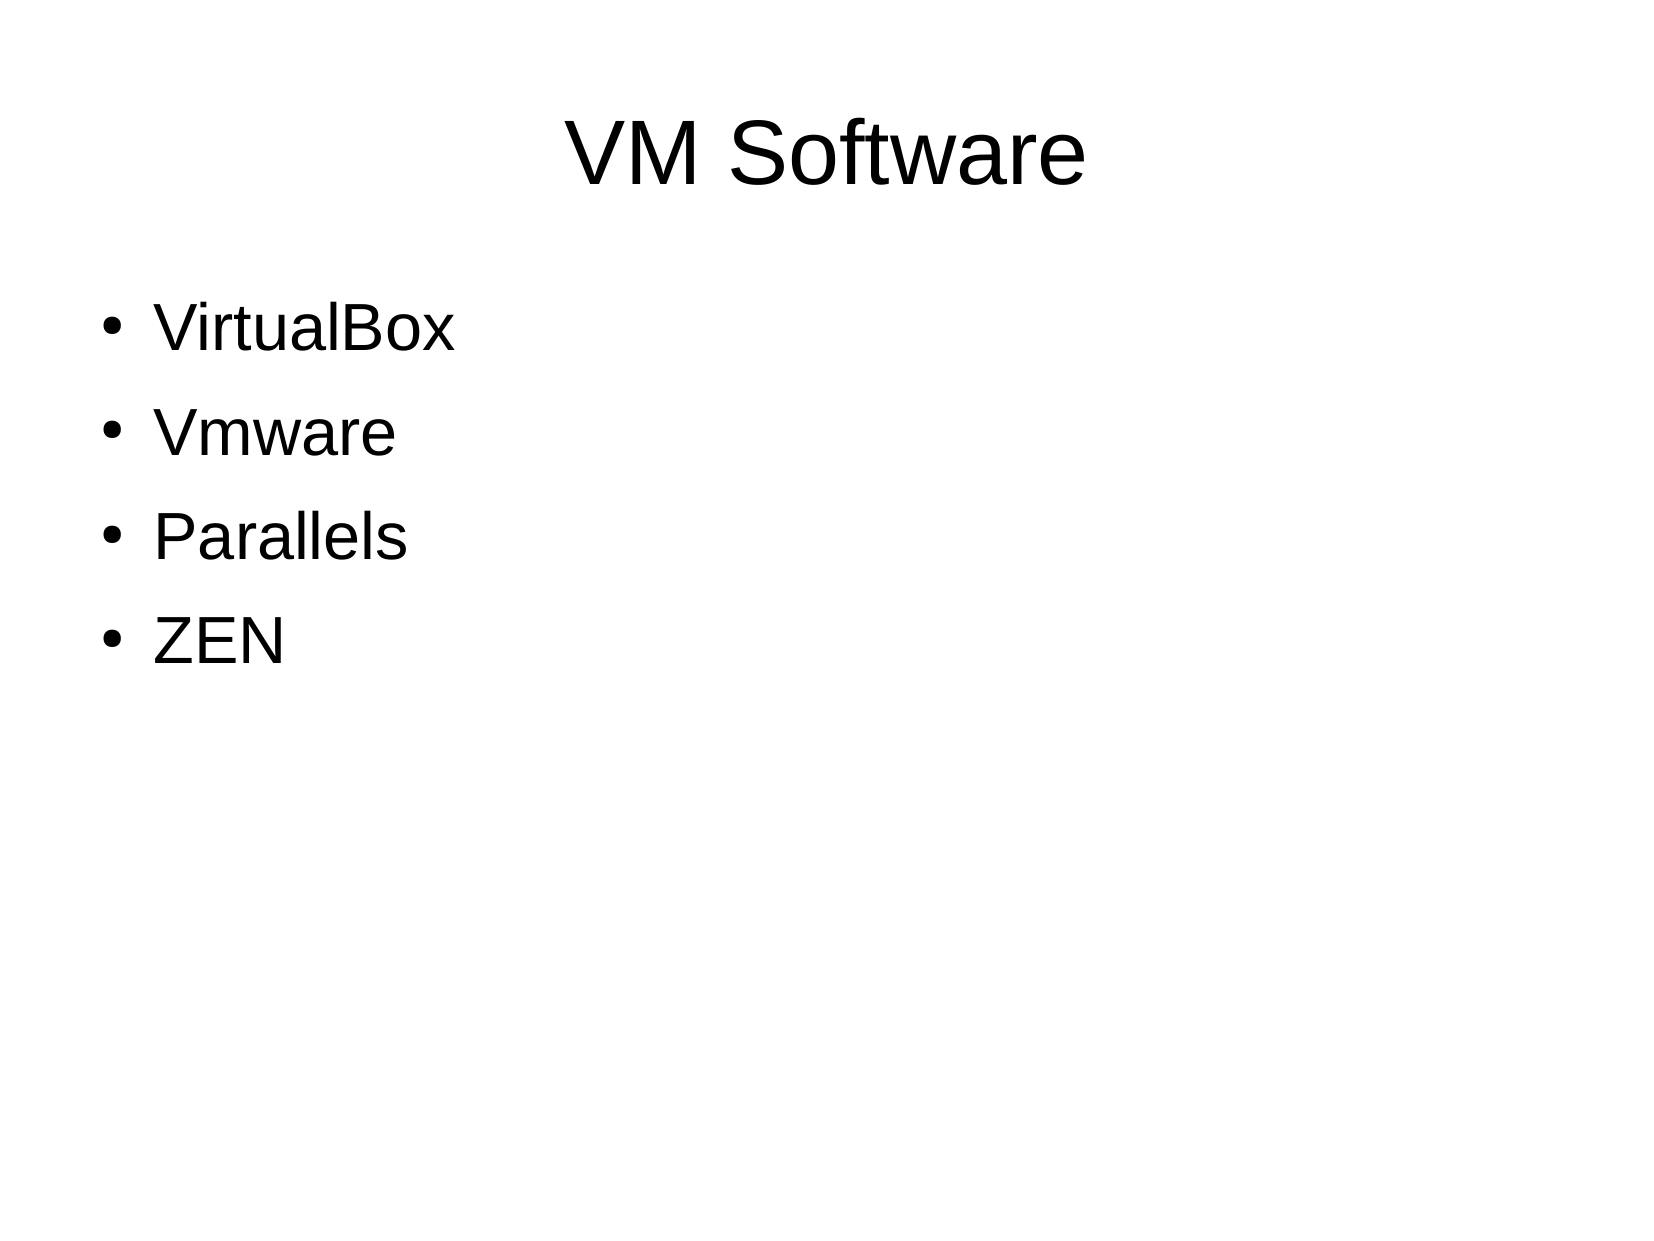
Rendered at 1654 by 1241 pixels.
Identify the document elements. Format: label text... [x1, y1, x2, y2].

list VirtualBox Vmware Parallels ZEN [82, 290, 1571, 1109]
title VM Software [82, 56, 1571, 250]
